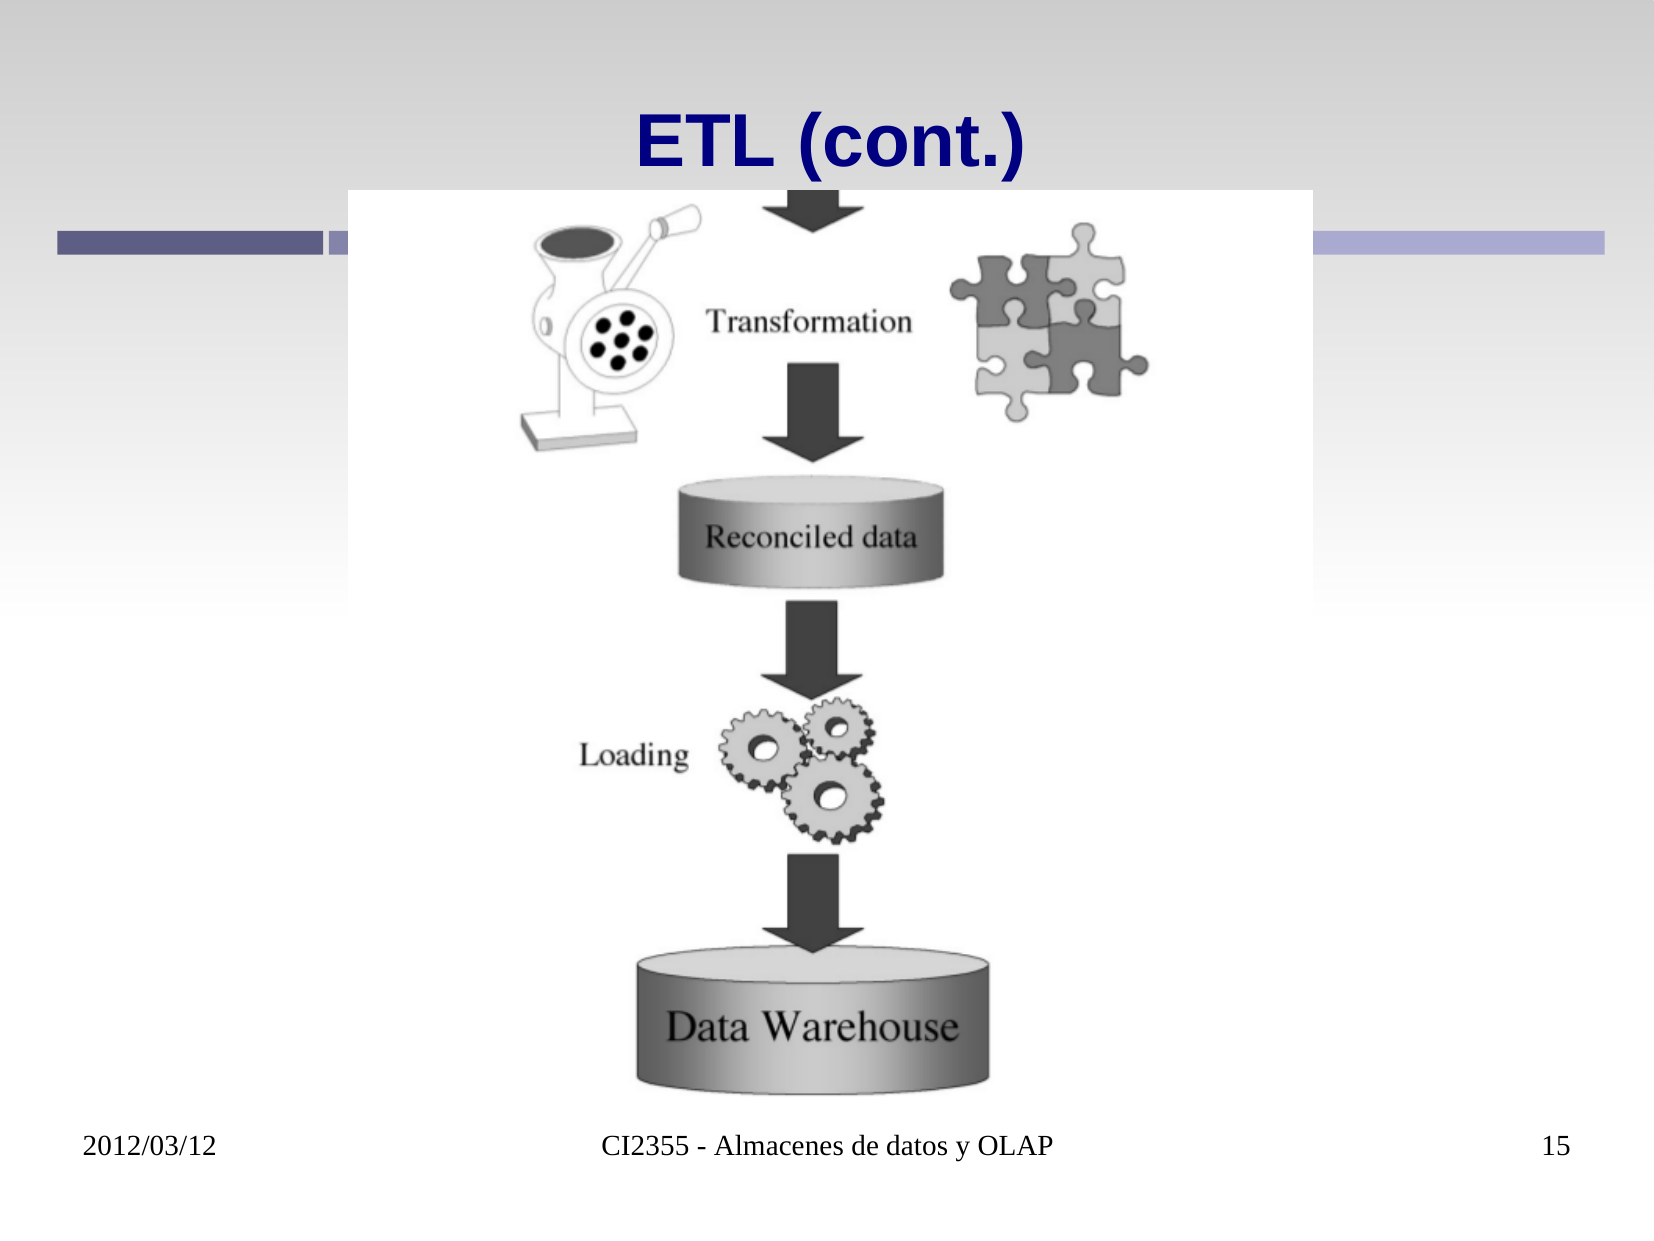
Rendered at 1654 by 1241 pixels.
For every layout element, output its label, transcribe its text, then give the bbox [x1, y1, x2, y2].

picture [348, 190, 1313, 1125]
title ETL (cont.) [86, 55, 1576, 226]
